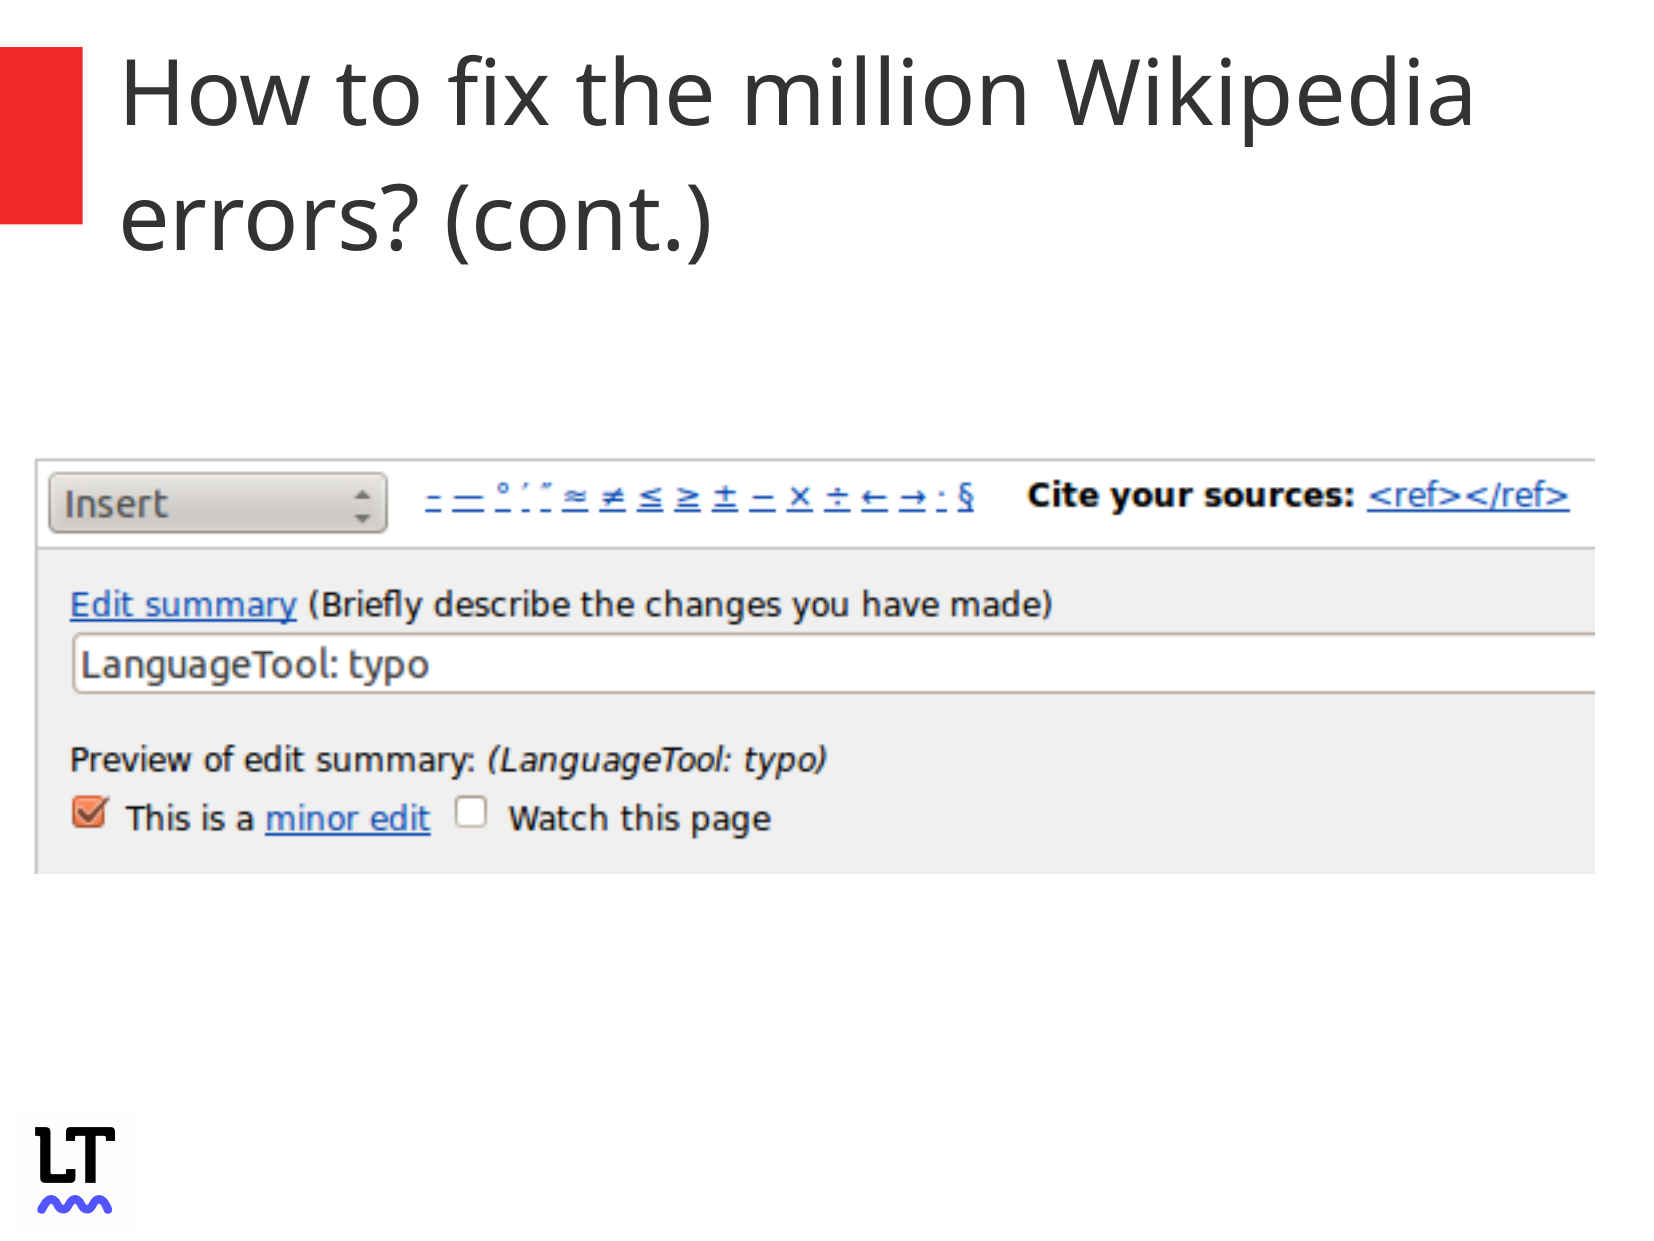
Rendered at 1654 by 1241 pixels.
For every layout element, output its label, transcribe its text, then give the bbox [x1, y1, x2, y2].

picture [11, 1110, 138, 1235]
picture [17, 446, 1595, 875]
title How to fix the million Wikipedia errors? (cont.) [118, 49, 1571, 257]
